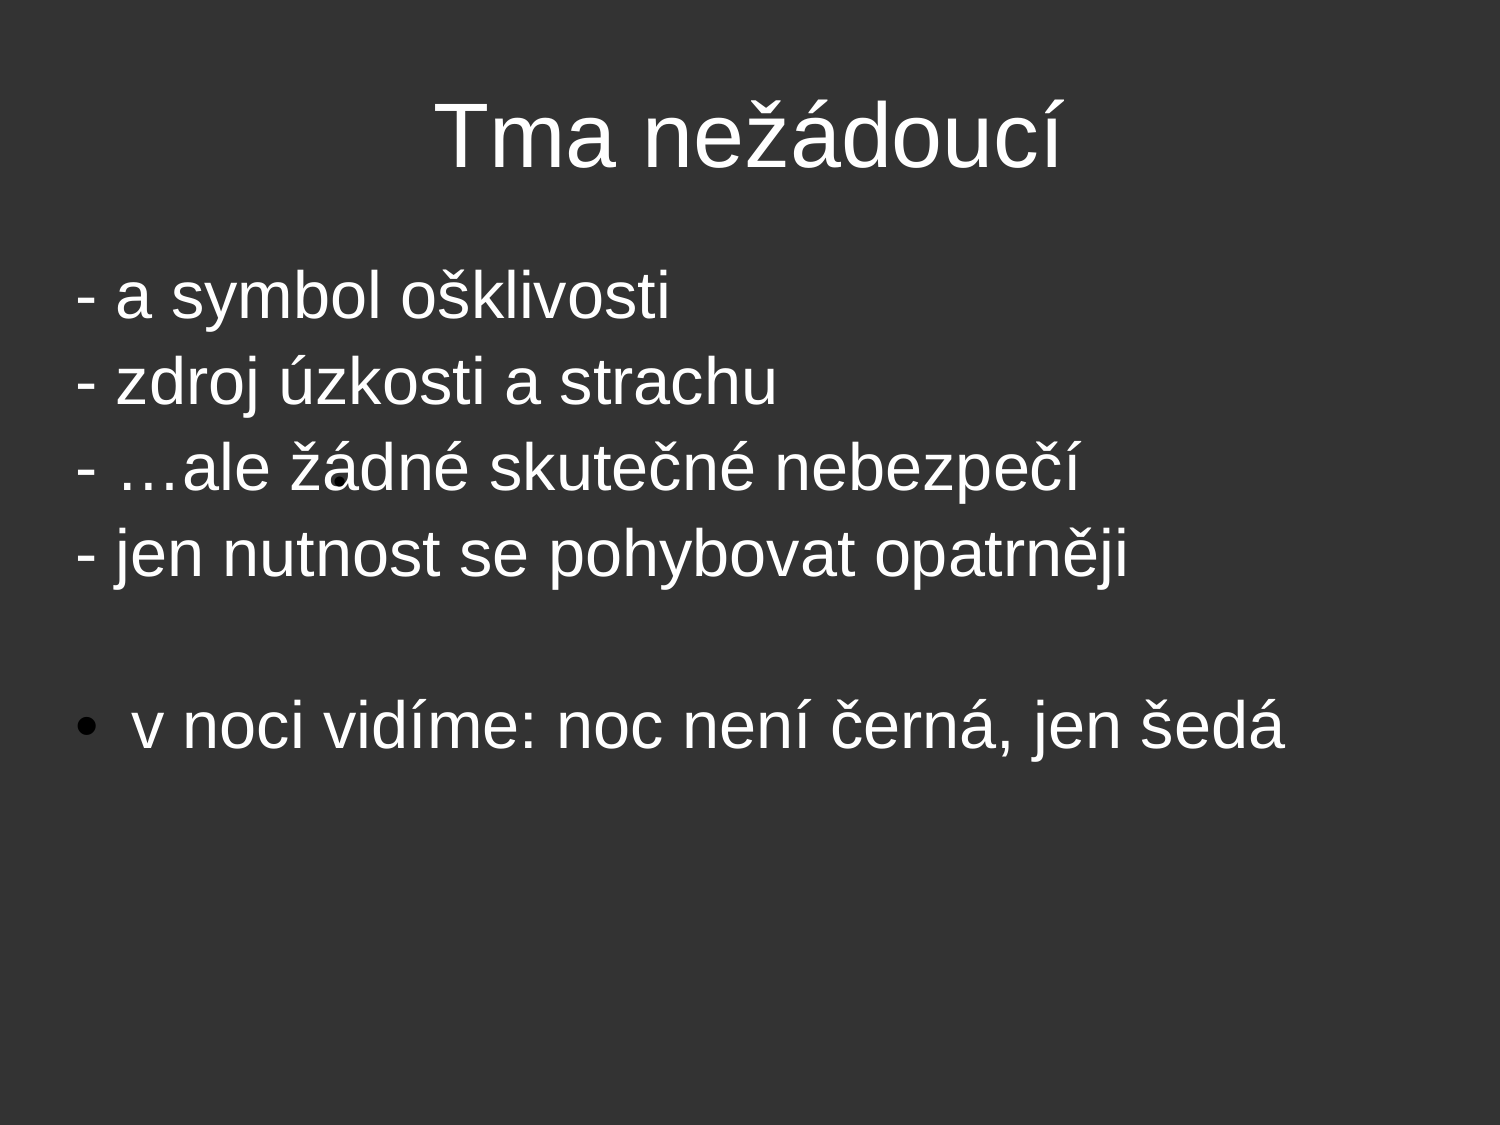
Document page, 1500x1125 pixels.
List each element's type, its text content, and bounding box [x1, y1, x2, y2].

title Tma nežádoucí [75, 21, 1425, 257]
list - a symbol ošklivosti - zdroj úzkosti a strachu - …ale žádné skutečné nebezpečí - jen nutnost se pohybovat opatrněji v noci vidíme: noc není černá, jen šedá [75, 262, 1425, 1005]
text_box • [318, 449, 1196, 690]
